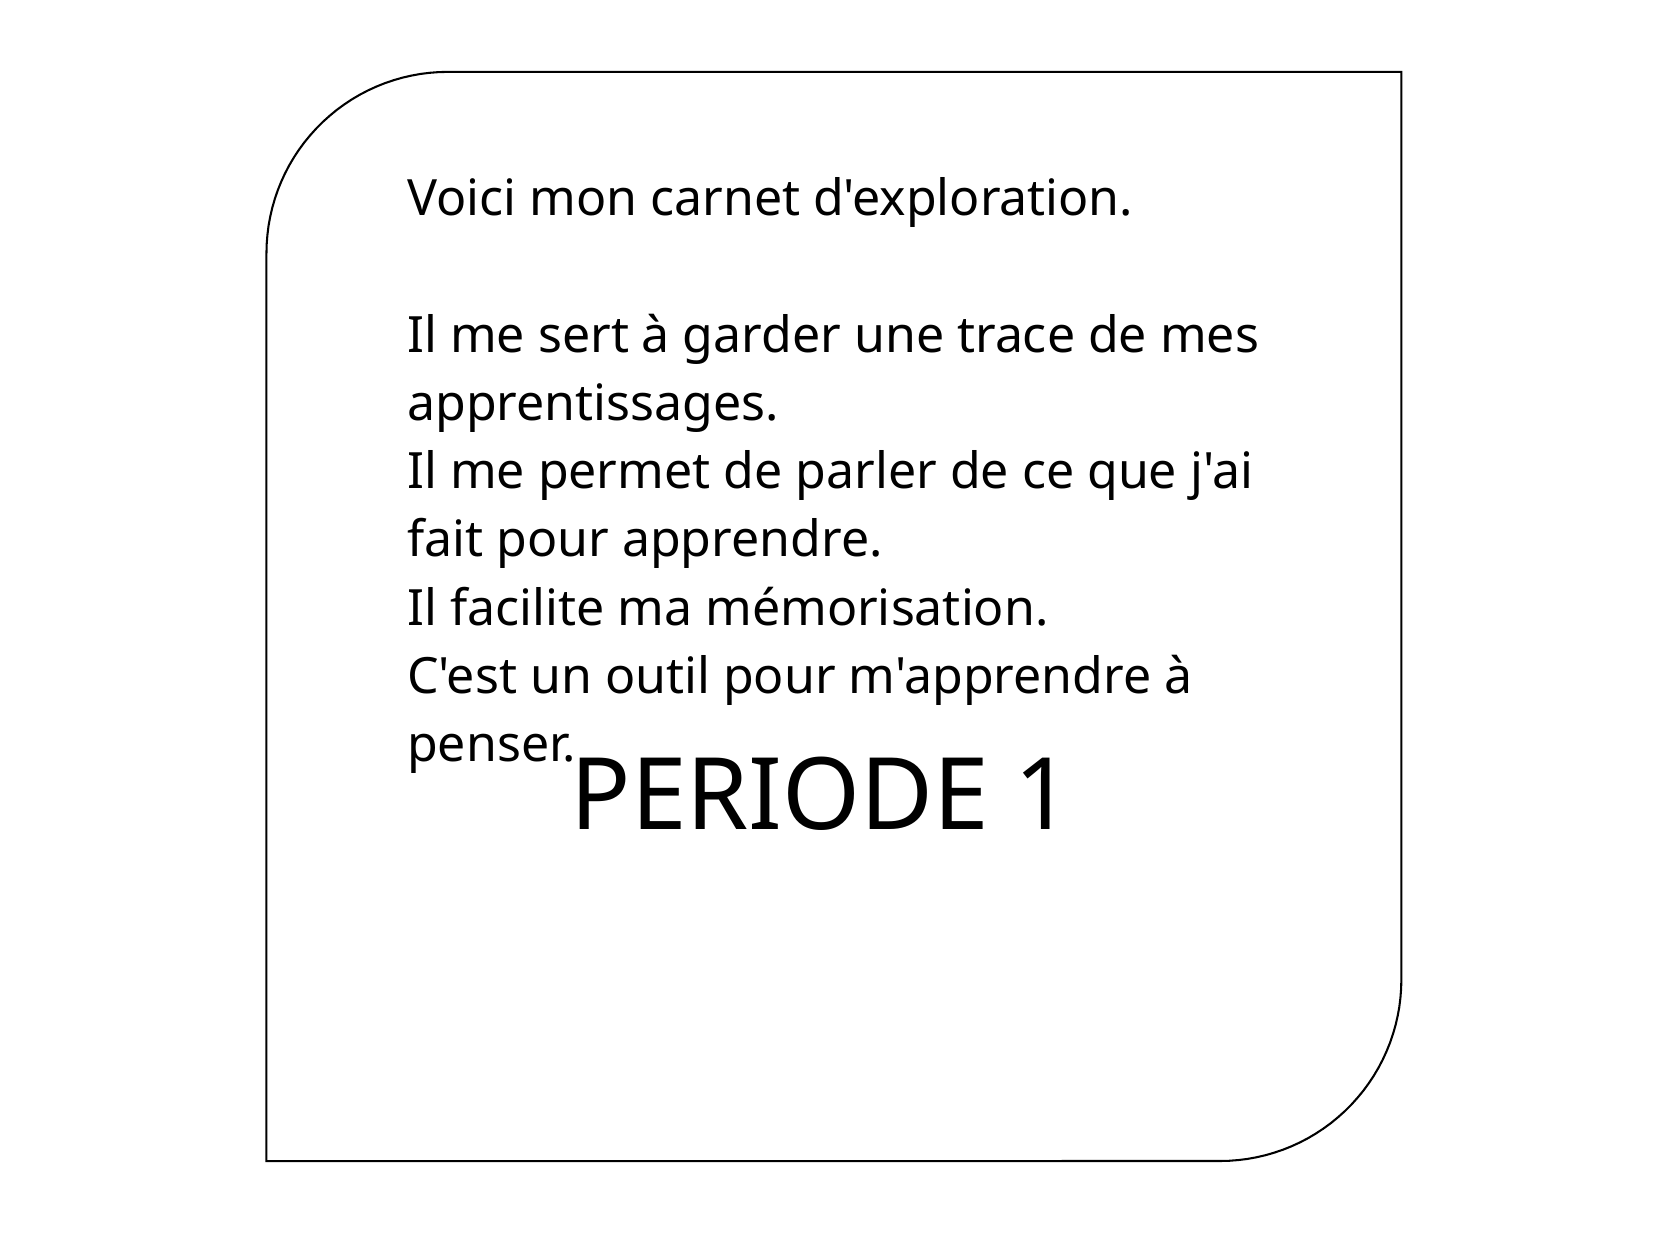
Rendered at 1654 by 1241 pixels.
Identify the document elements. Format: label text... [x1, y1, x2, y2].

text_box PERIODE 1 [498, 715, 1145, 884]
text_box Voici mon carnet d'exploration. Il me sert à garder une trace de mes apprentissages. Il me permet de parler de ce que j'ai fait pour apprendre. Il facilite ma mémorisation. C'est un outil pour m'apprendre à penser. [392, 154, 1330, 773]
text_box [266, 71, 1402, 1162]
